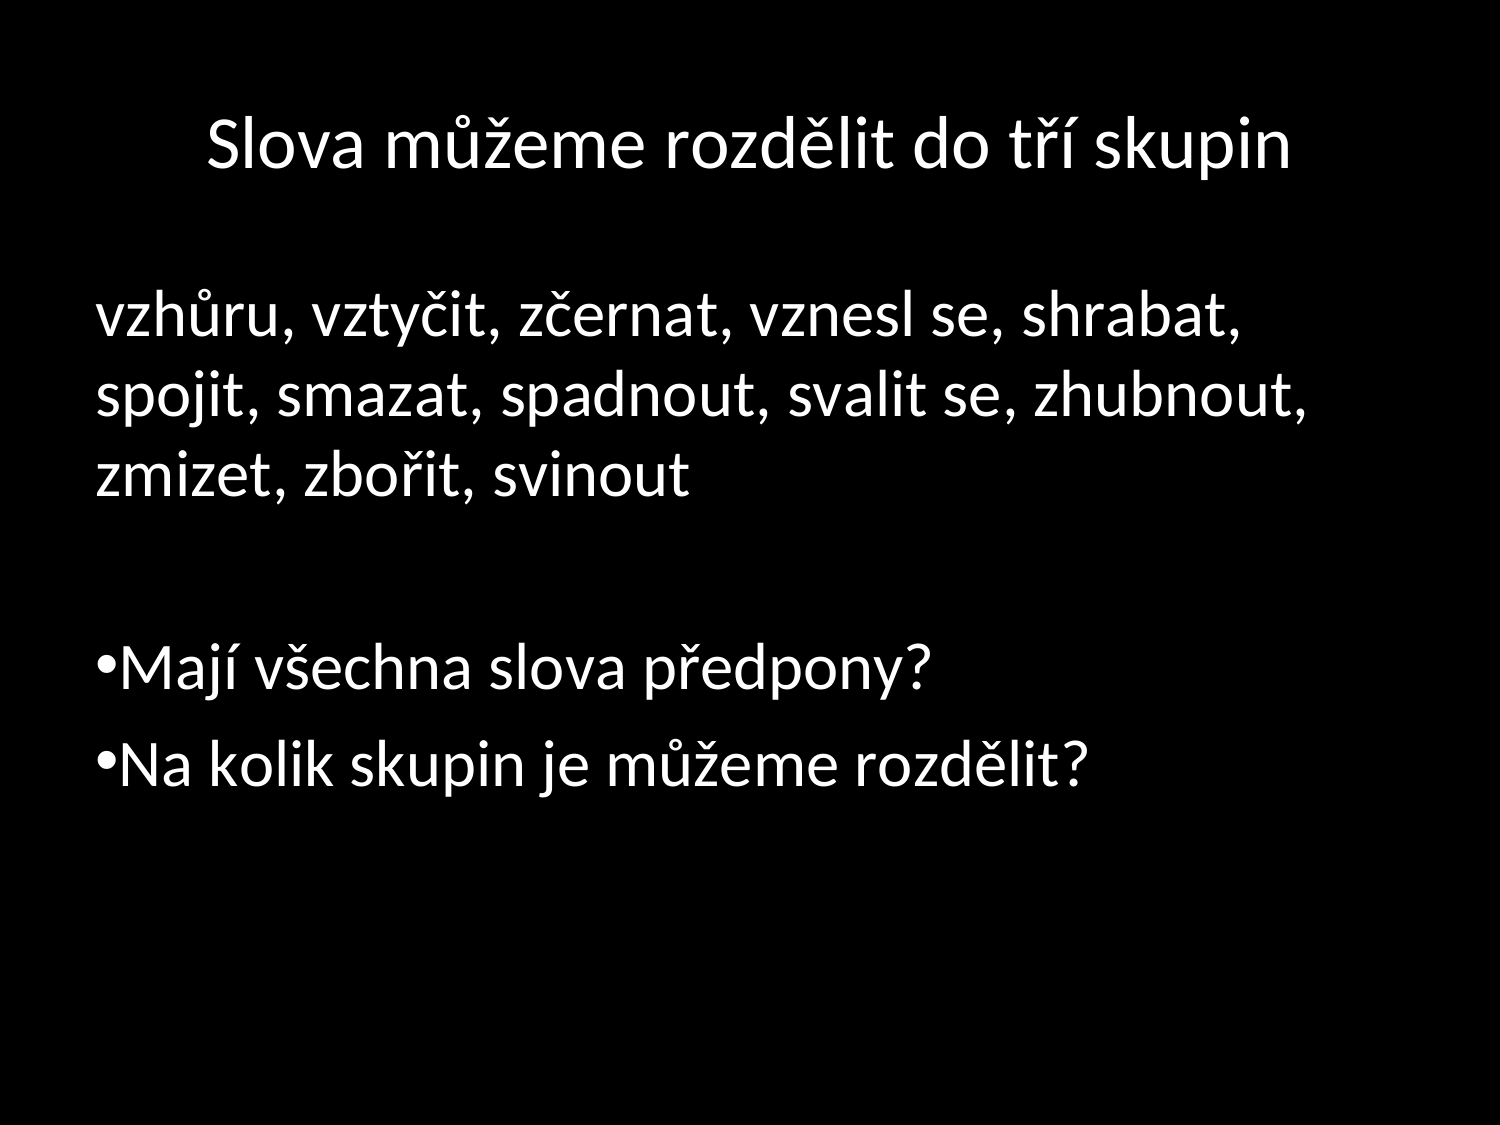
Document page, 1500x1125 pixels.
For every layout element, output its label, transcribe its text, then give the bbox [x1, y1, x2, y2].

title Slova můžeme rozdělit do tří skupin [75, 45, 1426, 233]
list vzhůru, vztyčit, zčernat, vznesl se, shrabat, spojit, smazat, spadnout, svalit se, zhubnout, zmizet, zbořit, svinout Mají všechna slova předpony? Na kolik skupin je můžeme rozdělit? [75, 262, 1426, 1006]
